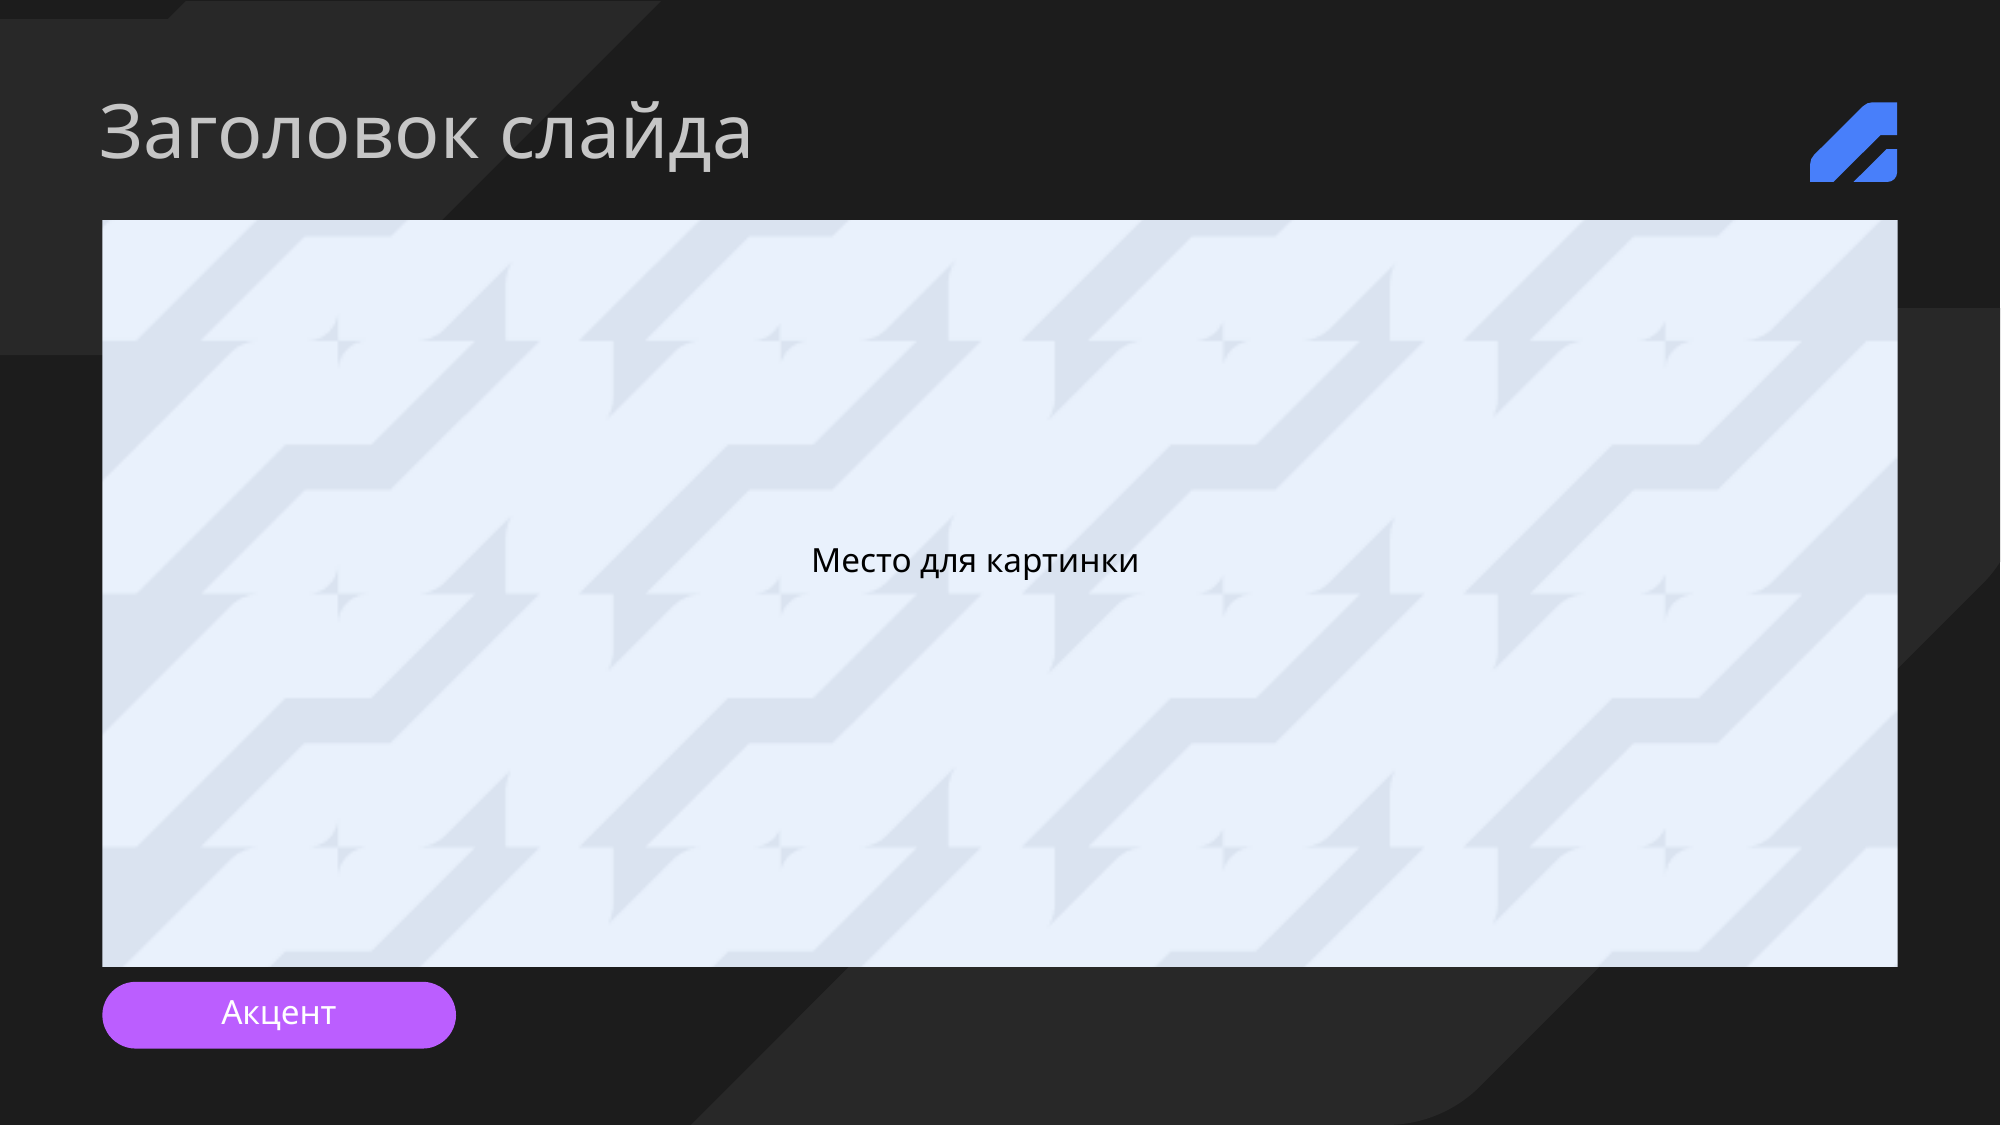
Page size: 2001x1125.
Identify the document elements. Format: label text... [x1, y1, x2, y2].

picture [102, 220, 1898, 967]
text_box Акцент [123, 983, 435, 1040]
title Заголовок слайда [84, 86, 1810, 179]
text_box Место для картинки [592, 531, 1359, 628]
text_box [102, 984, 457, 1049]
